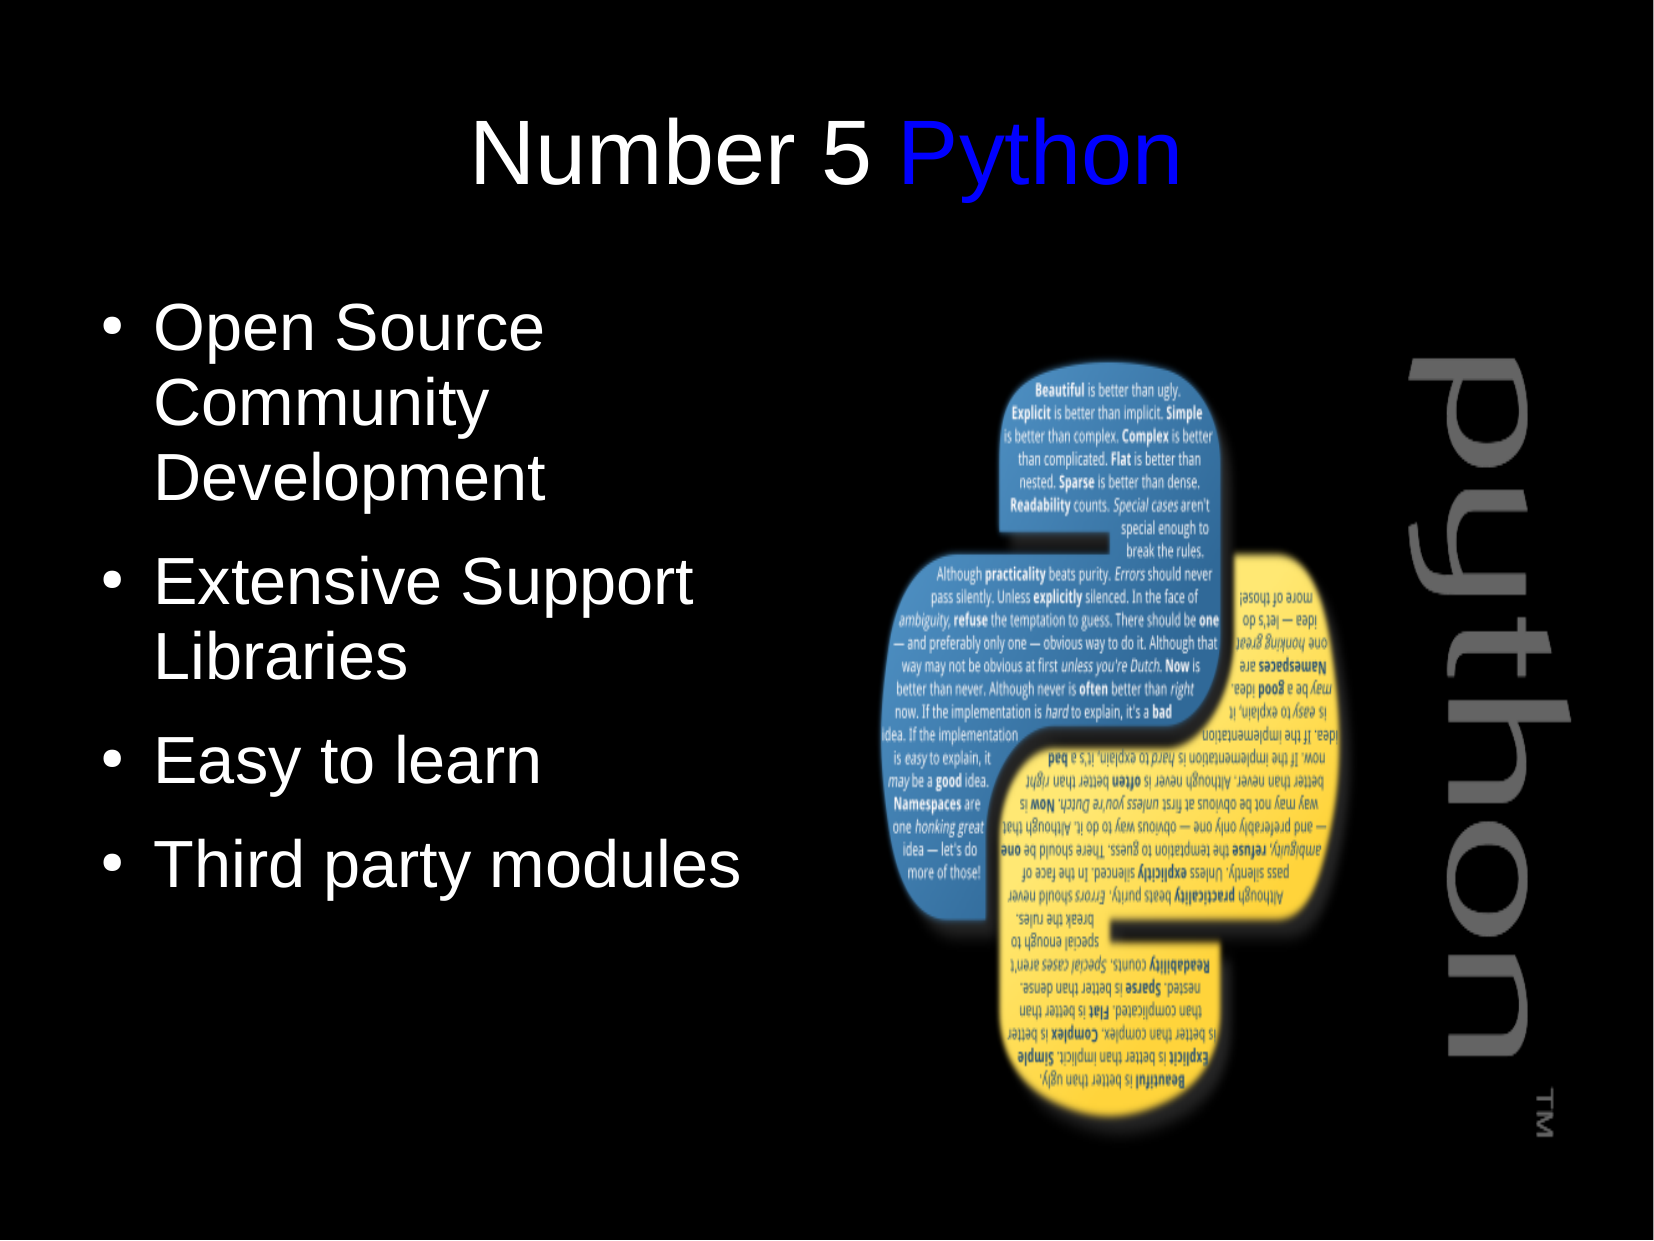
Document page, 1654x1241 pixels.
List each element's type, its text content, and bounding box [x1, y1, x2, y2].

list Open Source Community Development Extensive Support Libraries Easy to learn Third party modules [82, 290, 809, 1010]
picture [825, 284, 1621, 1201]
title Number 5 Python [82, 49, 1571, 257]
